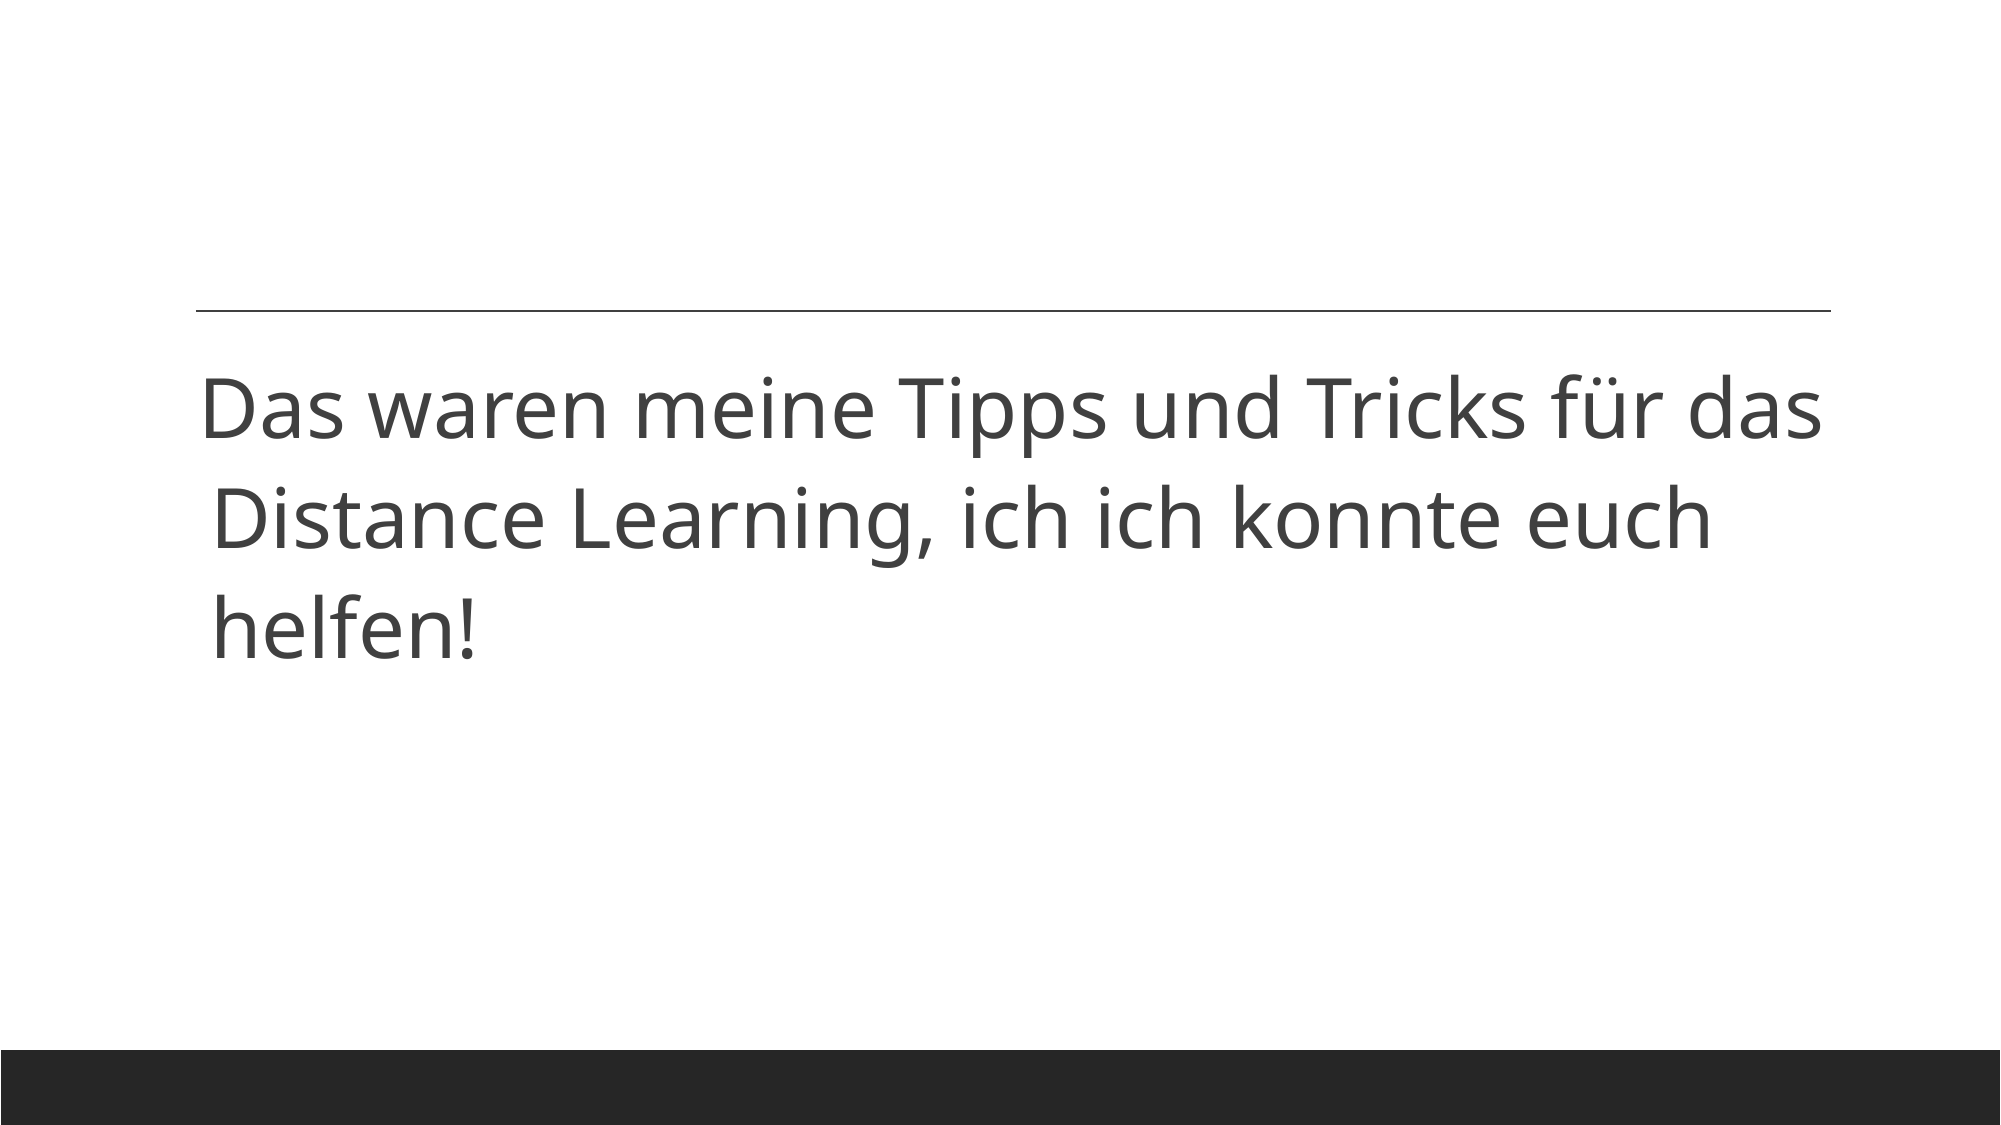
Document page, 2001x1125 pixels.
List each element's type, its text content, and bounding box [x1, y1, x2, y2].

list Das waren meine Tipps und Tricks für das Distance Learning, ich ich konnte euch helfen! [180, 337, 1831, 963]
